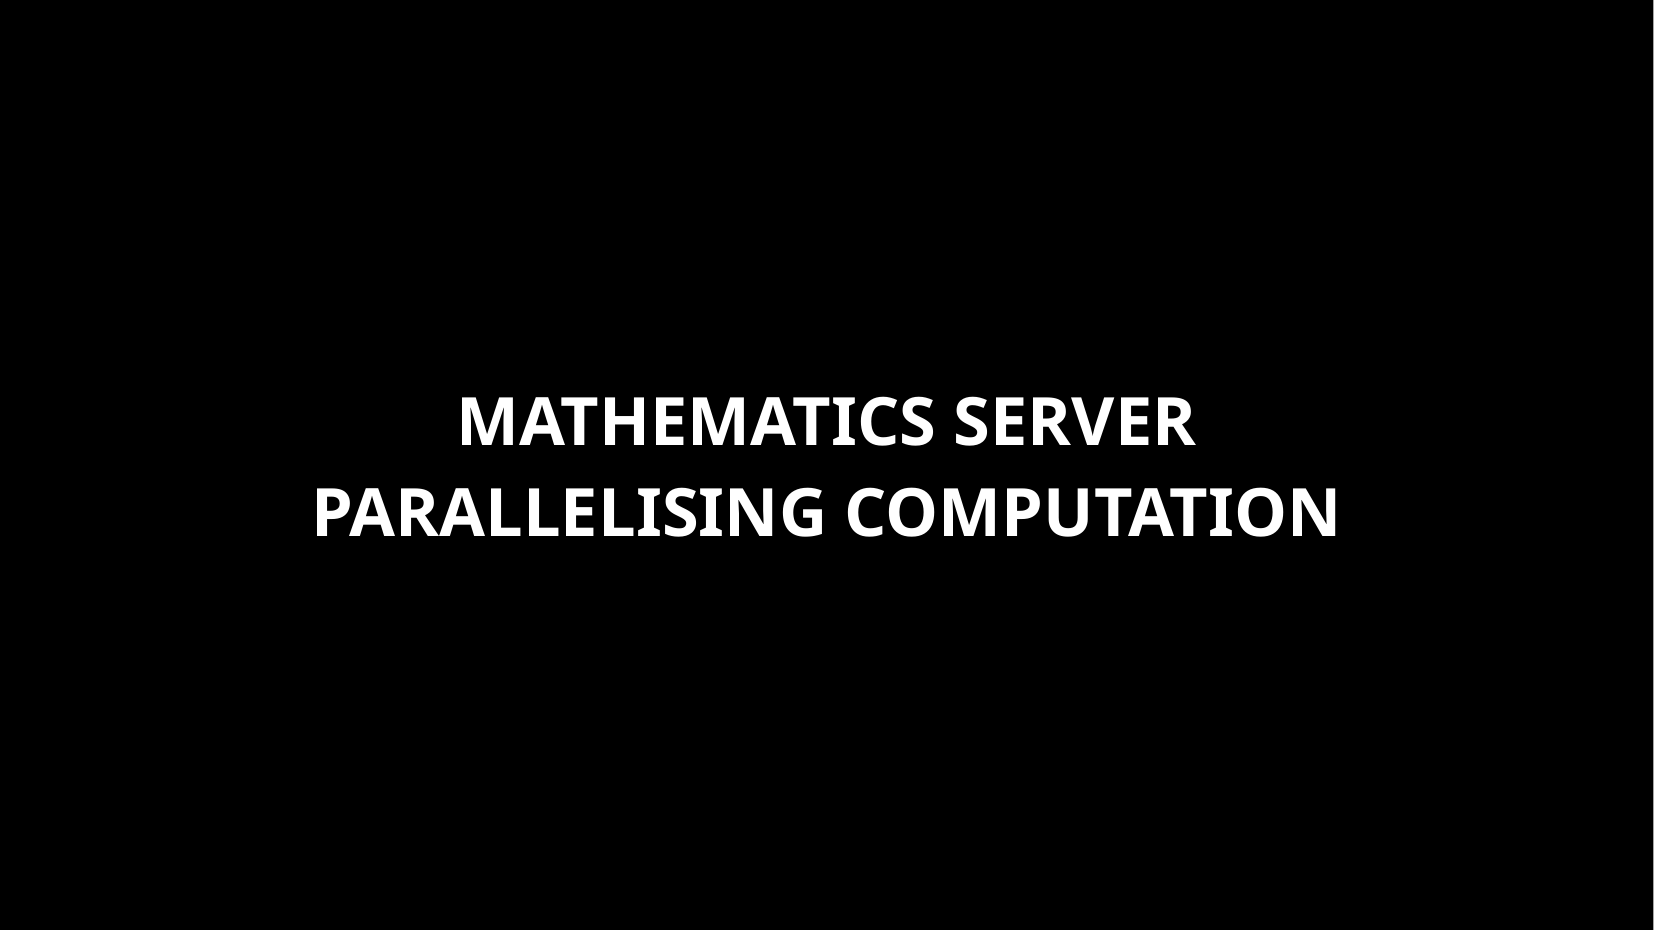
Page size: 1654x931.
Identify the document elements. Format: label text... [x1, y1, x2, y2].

title MATHEMATICS SERVER PARALLELISING COMPUTATION [82, 384, 1571, 547]
